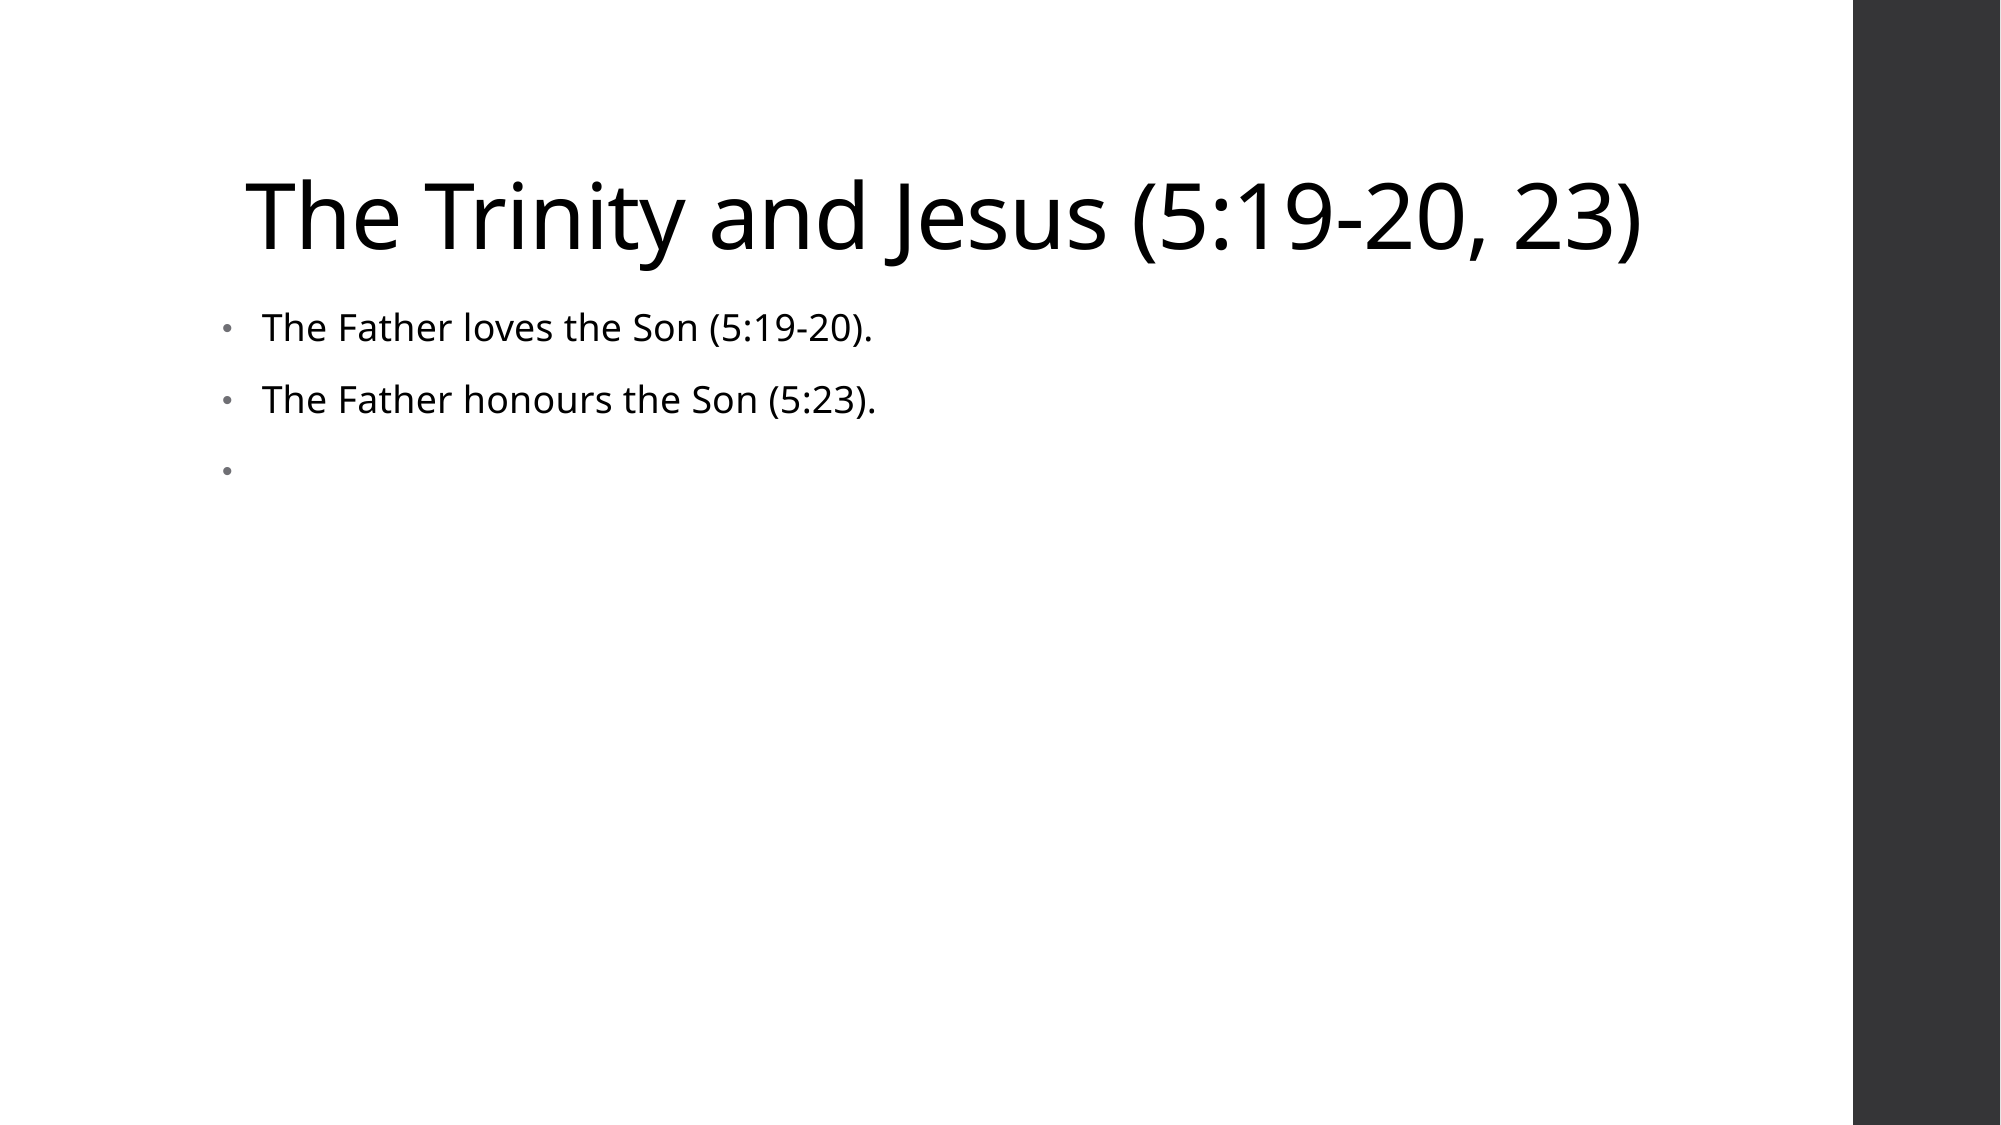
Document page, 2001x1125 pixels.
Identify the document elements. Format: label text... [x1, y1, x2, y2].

list The Father loves the Son (5:19-20). The Father honours the Son (5:23). [206, 299, 1617, 1014]
title The Trinity and Jesus (5:19-20, 23) [206, 60, 1797, 278]
